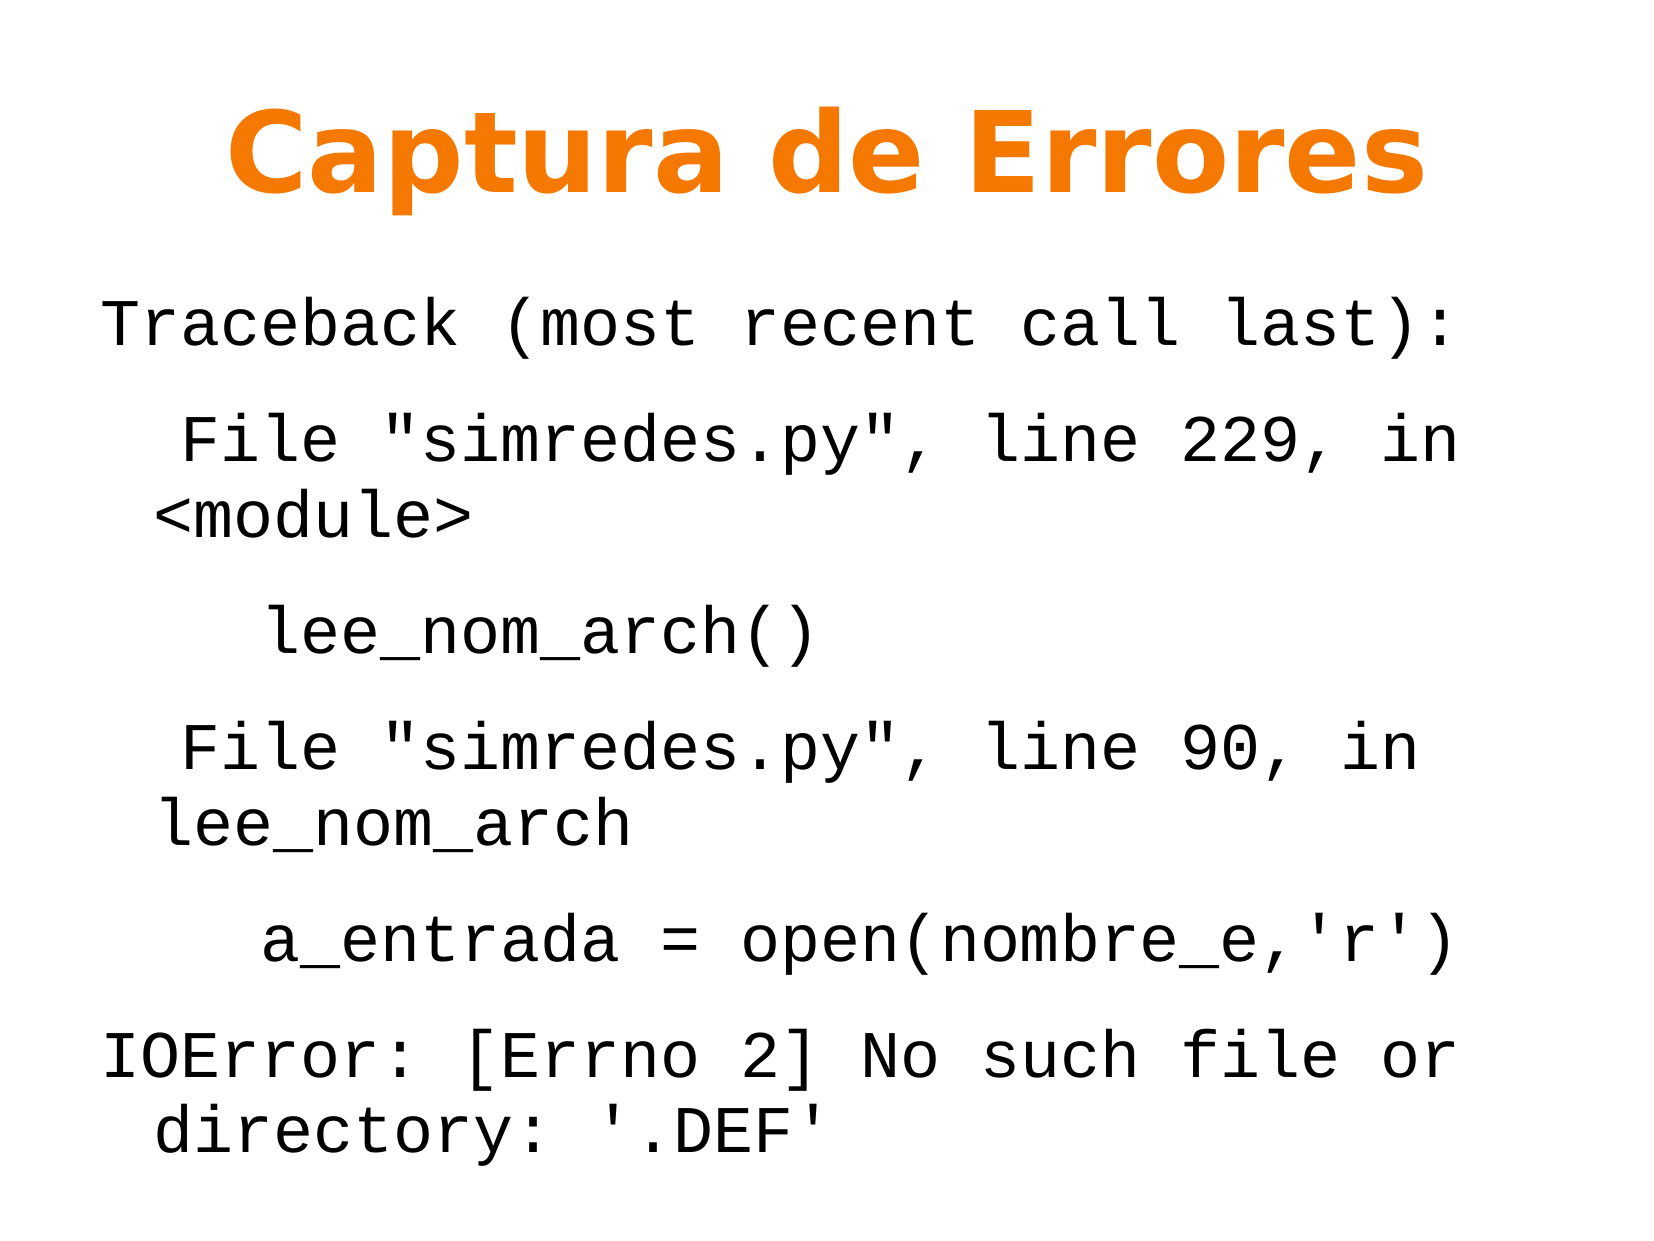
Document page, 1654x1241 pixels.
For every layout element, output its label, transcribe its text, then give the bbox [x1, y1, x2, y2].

list Traceback (most recent call last): File "simredes.py", line 229, in <module> lee_nom_arch() File "simredes.py", line 90, in lee_nom_arch a_entrada = open(nombre_e,'r') IOError: [Errno 2] No such file or directory: '.DEF' [82, 290, 1571, 1173]
title Captura de Errores [82, 56, 1571, 250]
